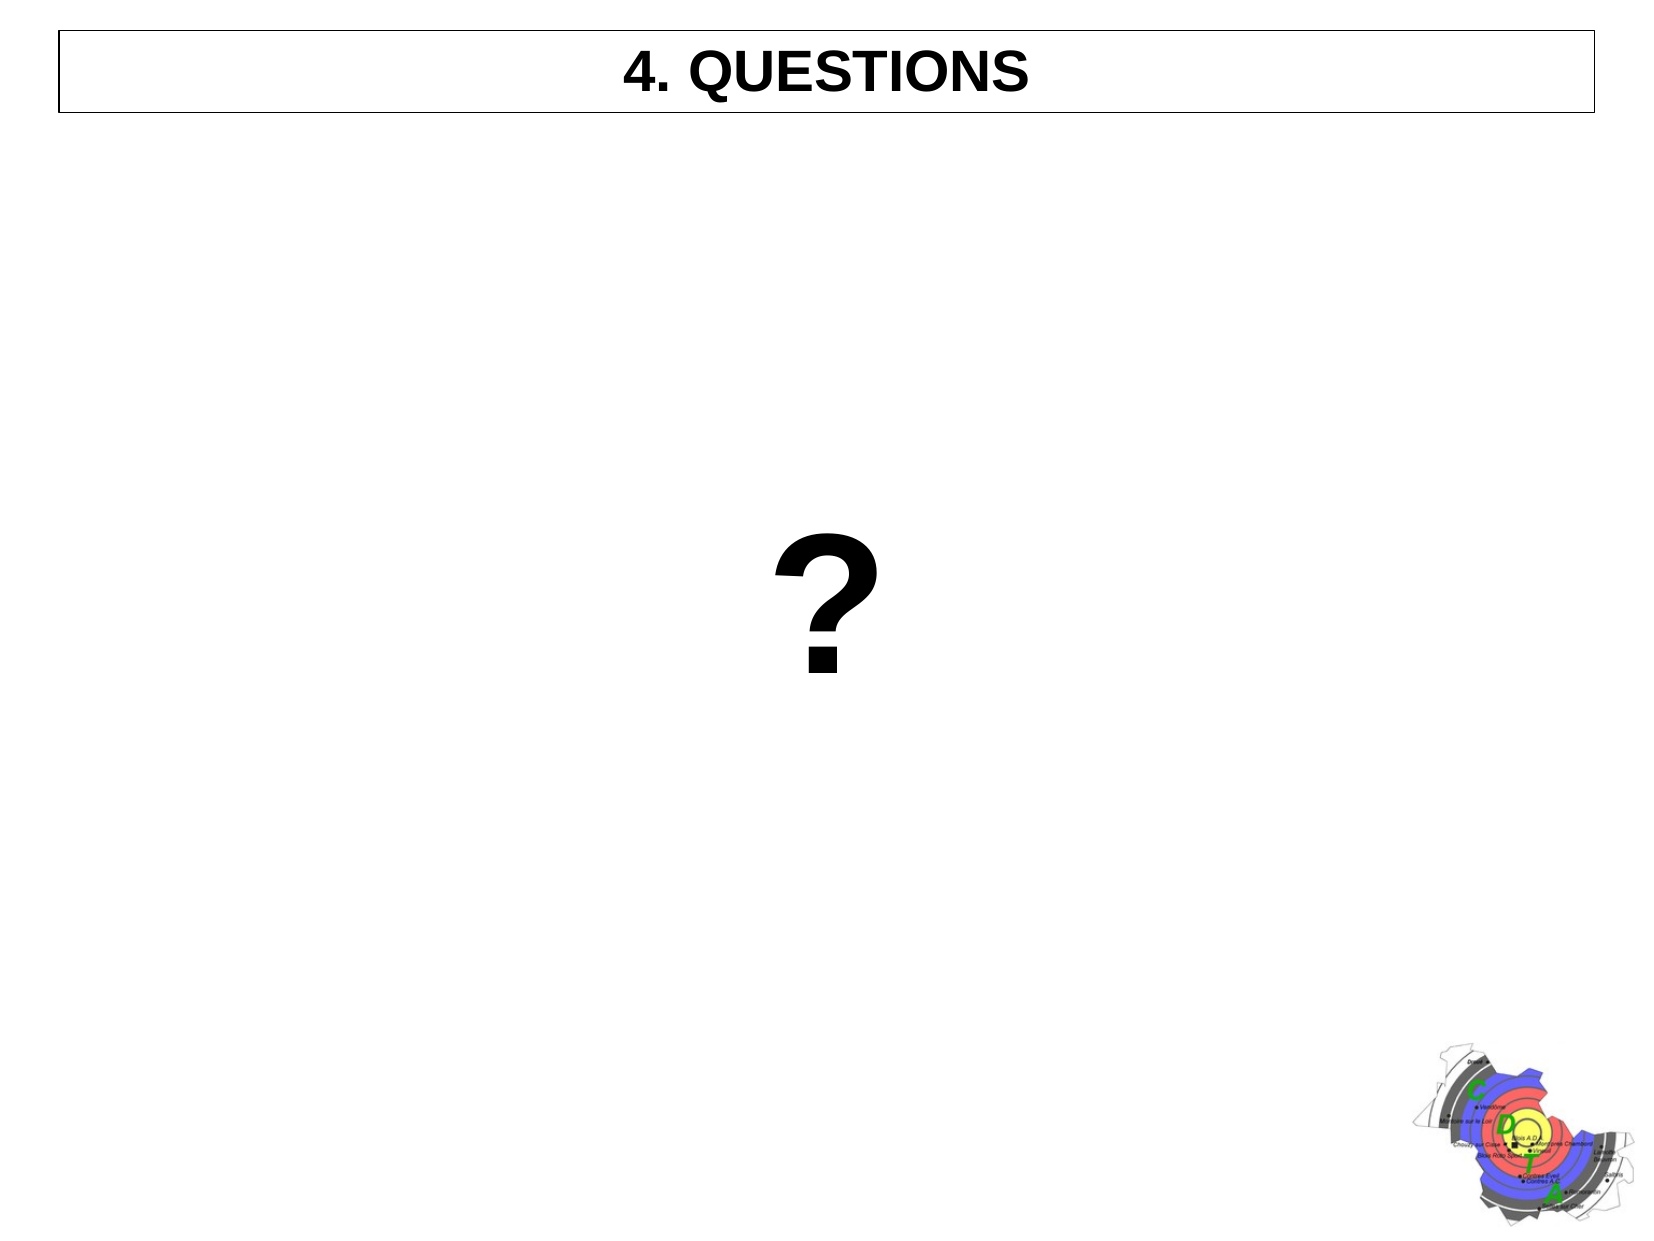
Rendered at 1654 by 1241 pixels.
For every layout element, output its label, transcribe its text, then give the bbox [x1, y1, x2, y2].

picture [1411, 1041, 1637, 1227]
text_box 4. QUESTIONS [59, 30, 1595, 113]
text_box ? [59, 206, 1597, 1015]
